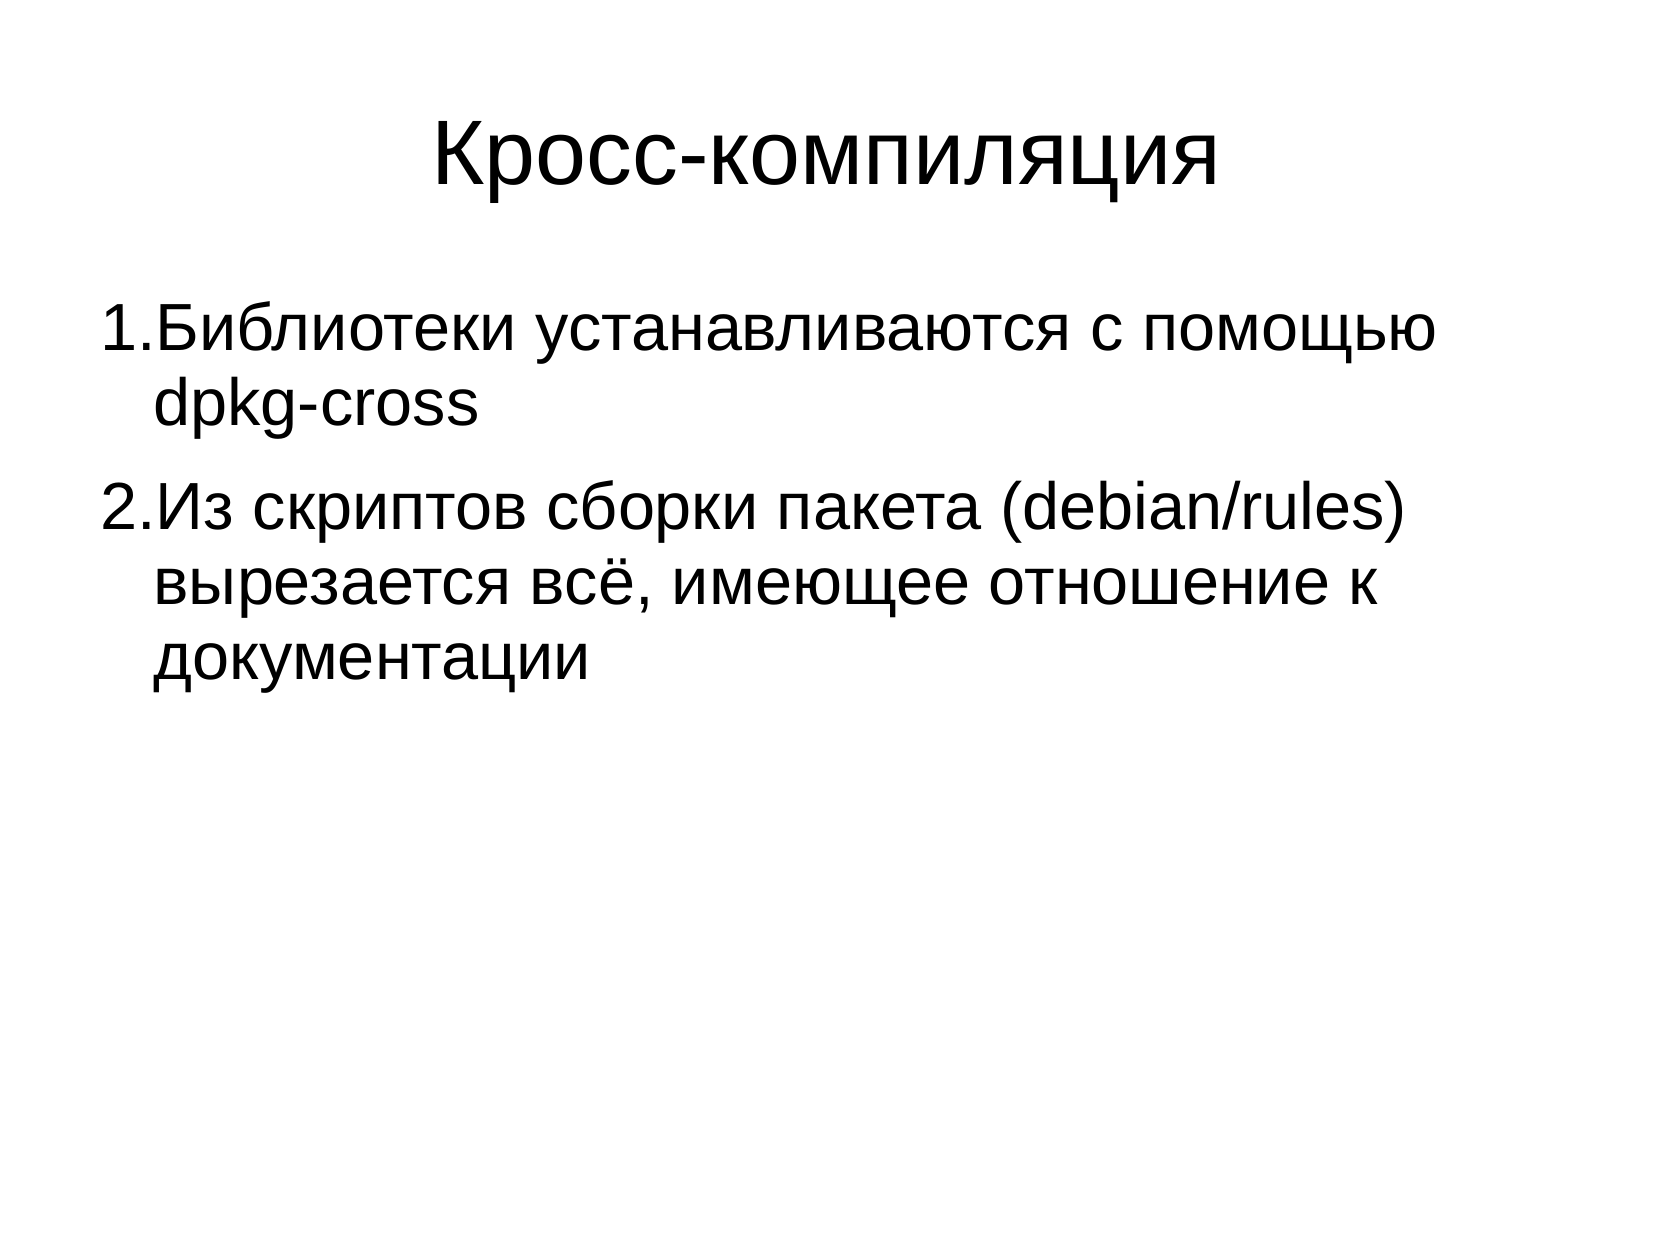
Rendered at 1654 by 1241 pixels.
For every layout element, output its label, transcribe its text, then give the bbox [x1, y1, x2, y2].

list Библиотеки устанавливаются с помощью dpkg-cross Из скриптов сборки пакета (debian/rules) вырезается всё, имеющее отношение к документации [82, 290, 1571, 1109]
title Кросс-компиляция [82, 56, 1571, 250]
